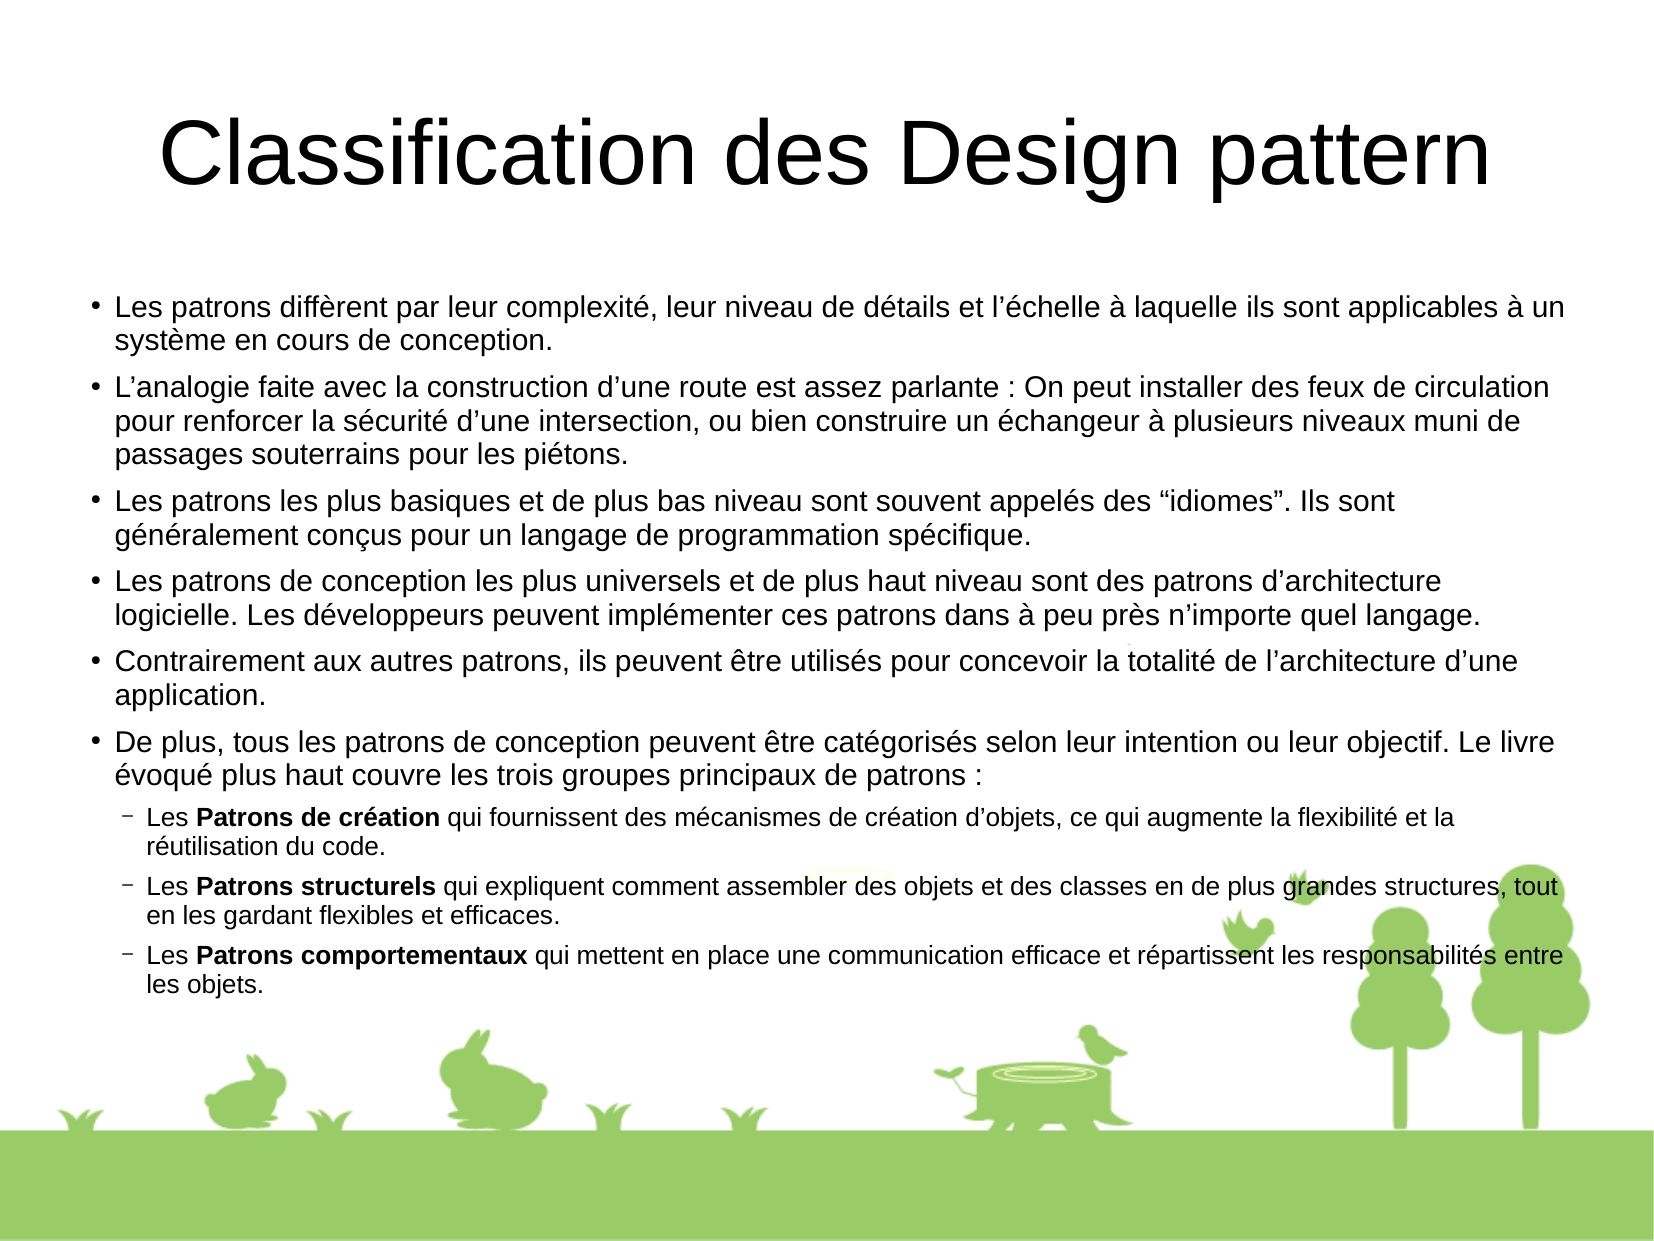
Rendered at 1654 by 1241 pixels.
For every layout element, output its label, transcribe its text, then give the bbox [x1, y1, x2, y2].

title Classification des Design pattern [82, 49, 1571, 257]
picture [0, 0, 1654, 1241]
list Les patrons diffèrent par leur complexité, leur niveau de détails et l’échelle à laquelle ils sont applicables à un système en cours de conception. L’analogie faite avec la construction d’une route est assez parlante : On peut installer des feux de circulation pour renforcer la sécurité d’une intersection, ou bien construire un échangeur à plusieurs niveaux muni de passages souterrains pour les piétons. Les patrons les plus basiques et de plus bas niveau sont souvent appelés des “idiomes”. Ils sont généralement conçus pour un langage de programmation spécifique. Les patrons de conception les plus universels et de plus haut niveau sont des patrons d’architecture logicielle. Les développeurs peuvent implémenter ces patrons dans à peu près n’importe quel langage. Contrairement aux autres patrons, ils peuvent être utilisés pour concevoir la totalité de l’architecture d’une application. De plus, tous les patrons de conception peuvent être catégorisés selon leur intention ou leur objectif. Le livre évoqué plus haut couvre les trois groupes principaux de patrons : Les Patrons de création qui fournissent des mécanismes de création d’objets, ce qui augmente la flexibilité et la réutilisation du code. Les Patrons structurels qui expliquent comment assembler des objets et des classes en de plus grandes structures, tout en les gardant flexibles et efficaces. Les Patrons comportementaux qui mettent en place une communication efficace et répartissent les responsabilités entre les objets. [82, 290, 1571, 1010]
